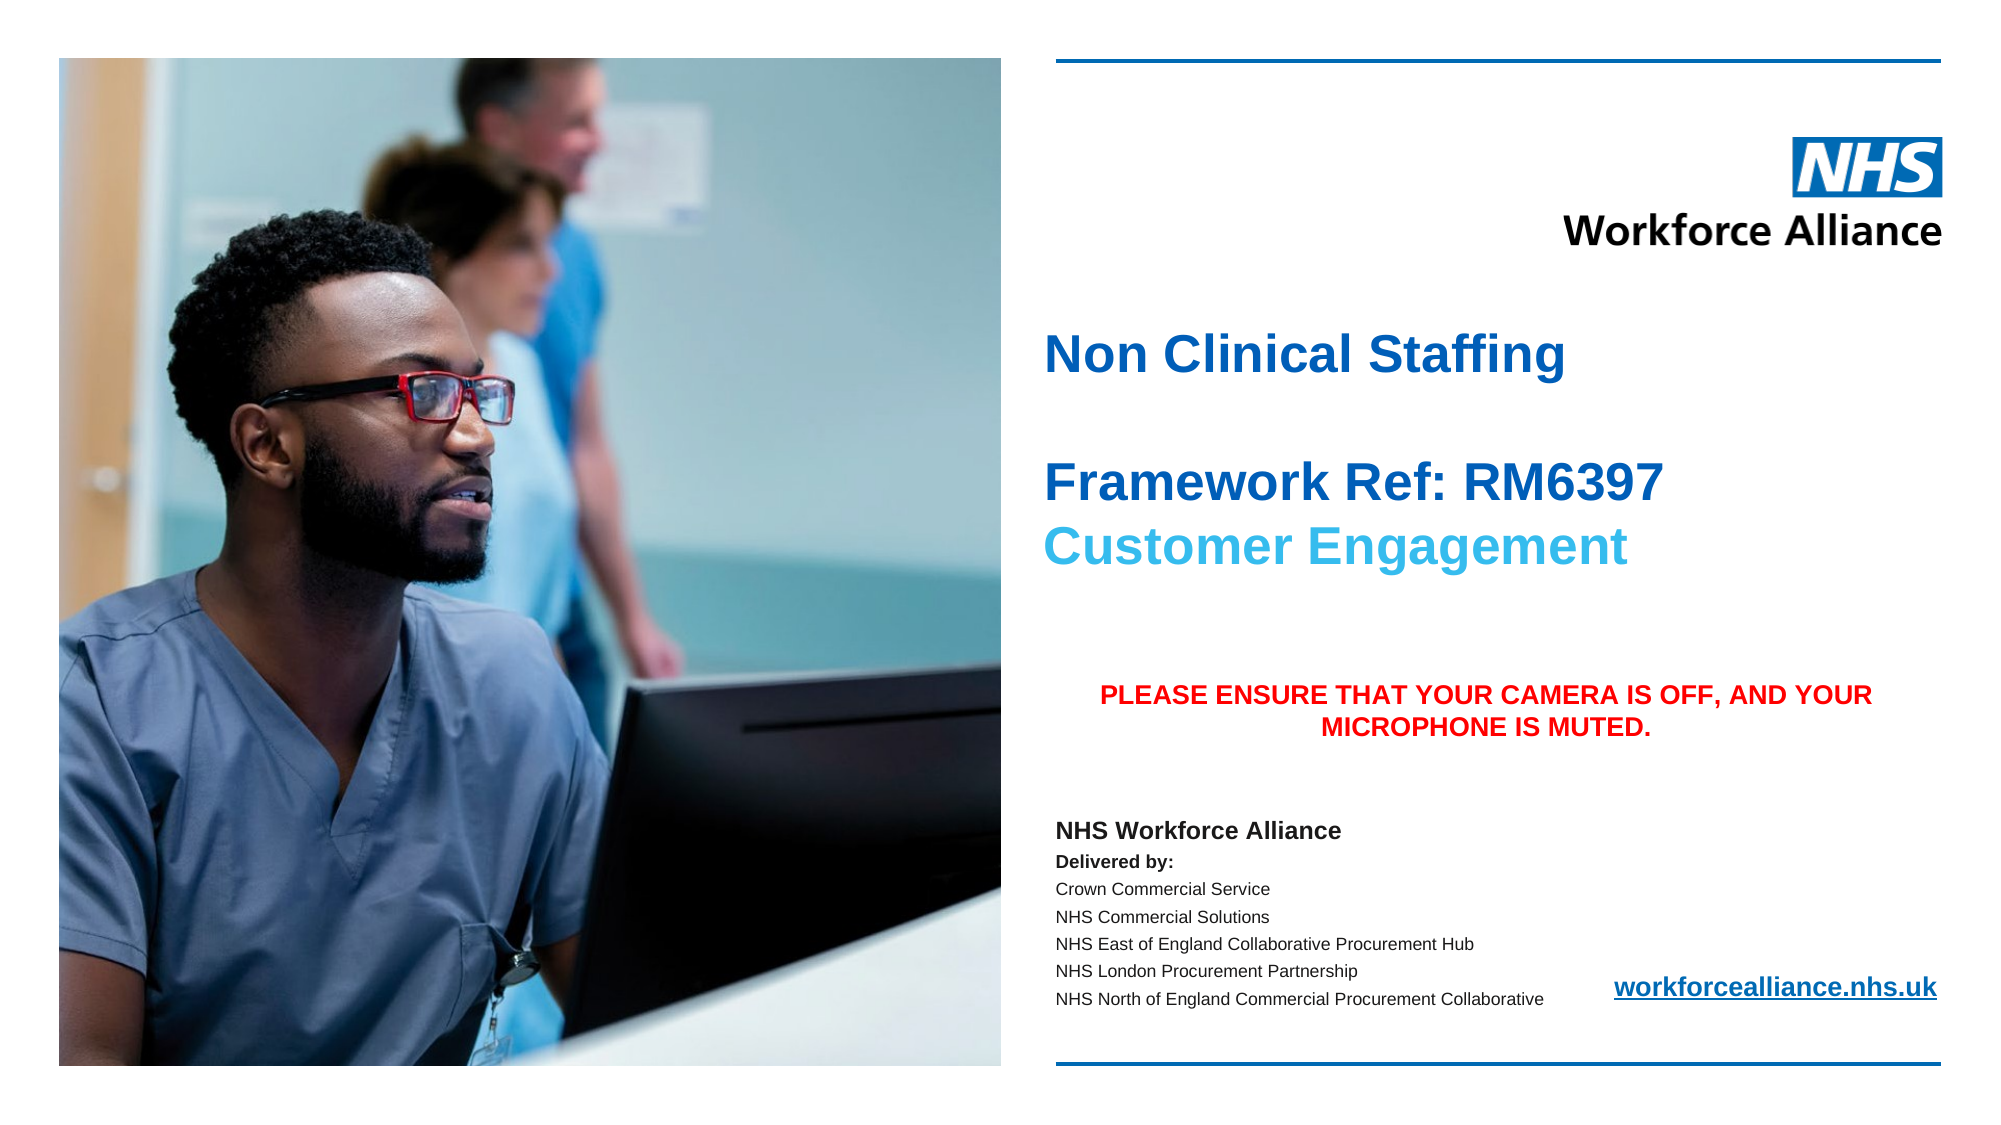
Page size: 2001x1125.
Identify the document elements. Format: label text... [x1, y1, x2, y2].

text_box workforcealliance.nhs.uk [1557, 966, 1937, 996]
title Non Clinical Staffing Framework Ref: RM6397 Customer Engagement [1043, 319, 1937, 642]
picture [59, 59, 1001, 1066]
text_box PLEASE ENSURE THAT YOUR CAMERA IS OFF, AND YOUR MICROPHONE IS MUTED. [1043, 662, 1929, 785]
text_box NHS Workforce Alliance Delivered by: Crown Commercial Service NHS Commercial Solutions NHS East of England Collaborative Procurement Hub NHS London Procurement Partnership NHS North of England Commercial Procurement Collaborative [1055, 805, 1570, 1018]
